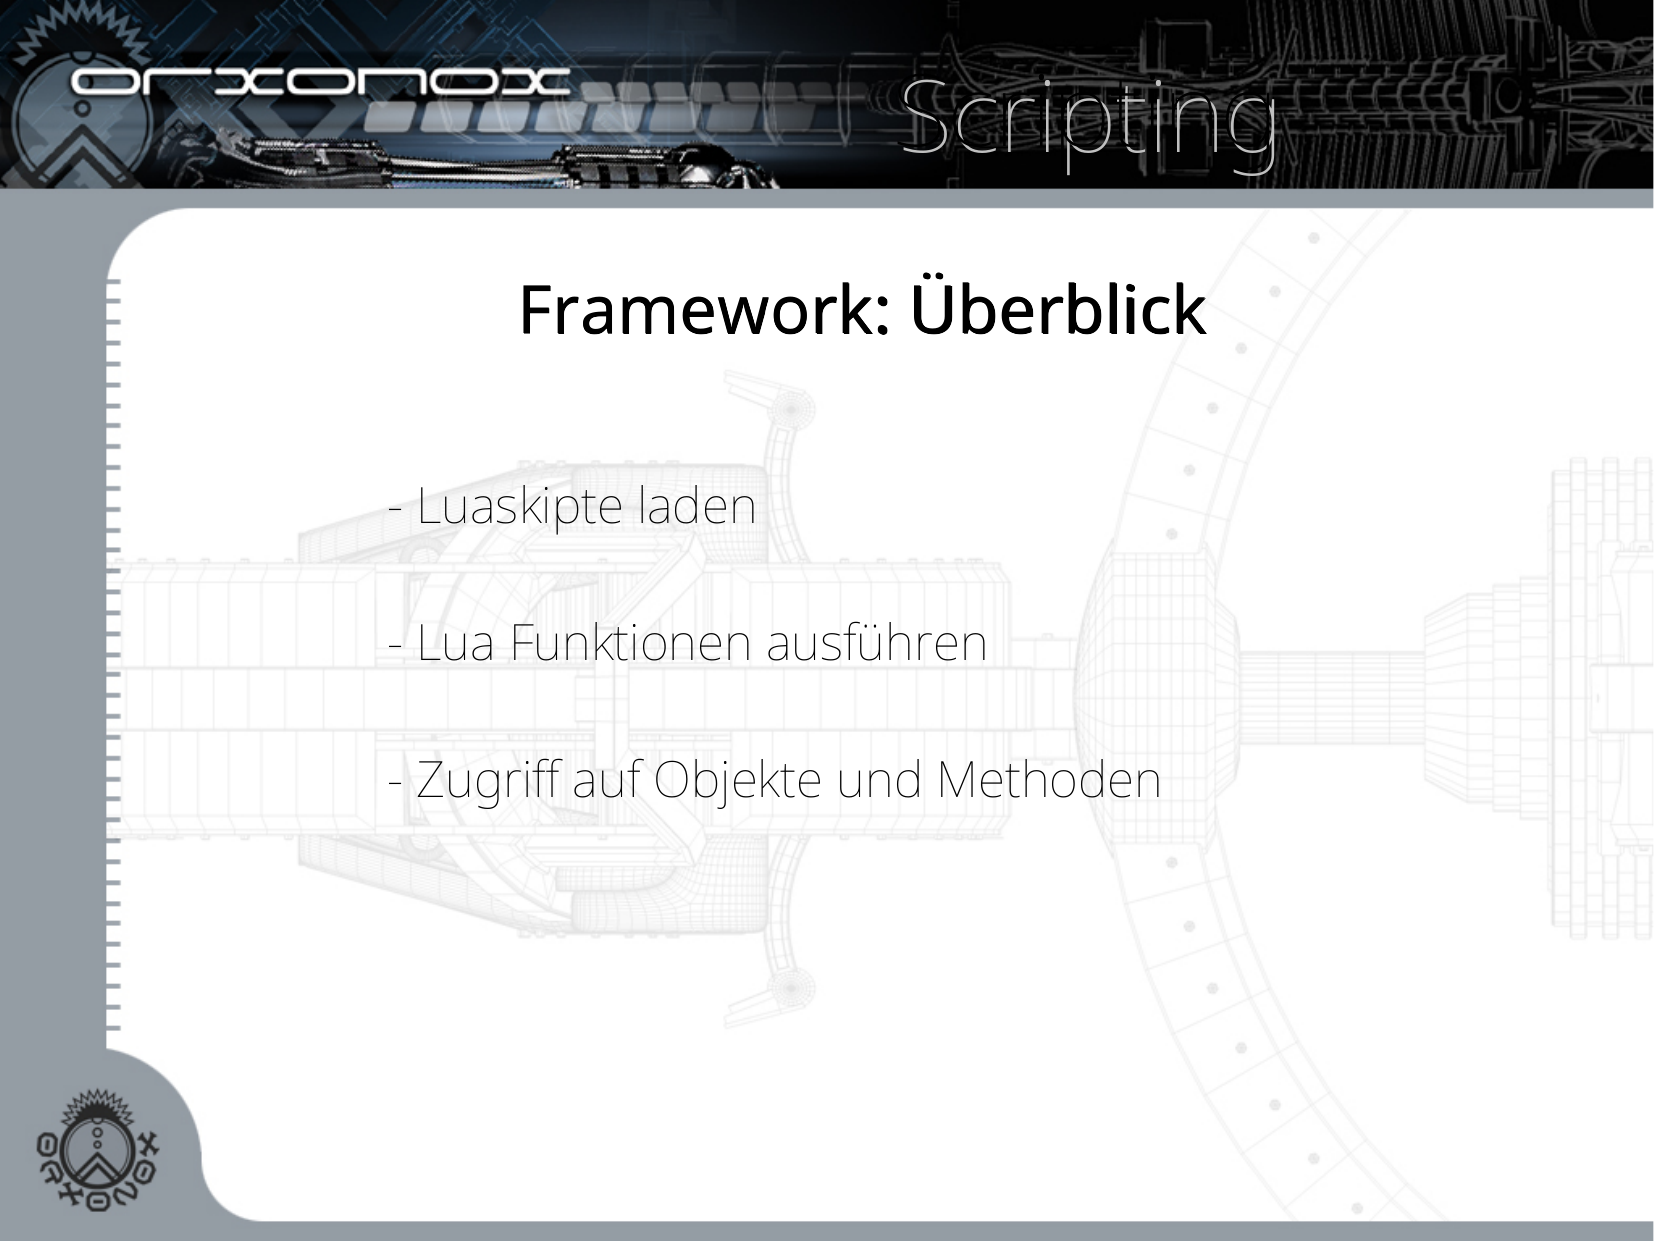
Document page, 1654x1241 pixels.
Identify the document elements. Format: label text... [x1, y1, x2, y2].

text_box Scripting [842, 32, 1349, 164]
text_box - Luaskipte laden - Lua Funktionen ausführen - Zugriff auf Objekte und Methoden [337, 394, 1613, 876]
text_box Framework: Überblick [187, 262, 1538, 341]
picture [0, 0, 1654, 1241]
